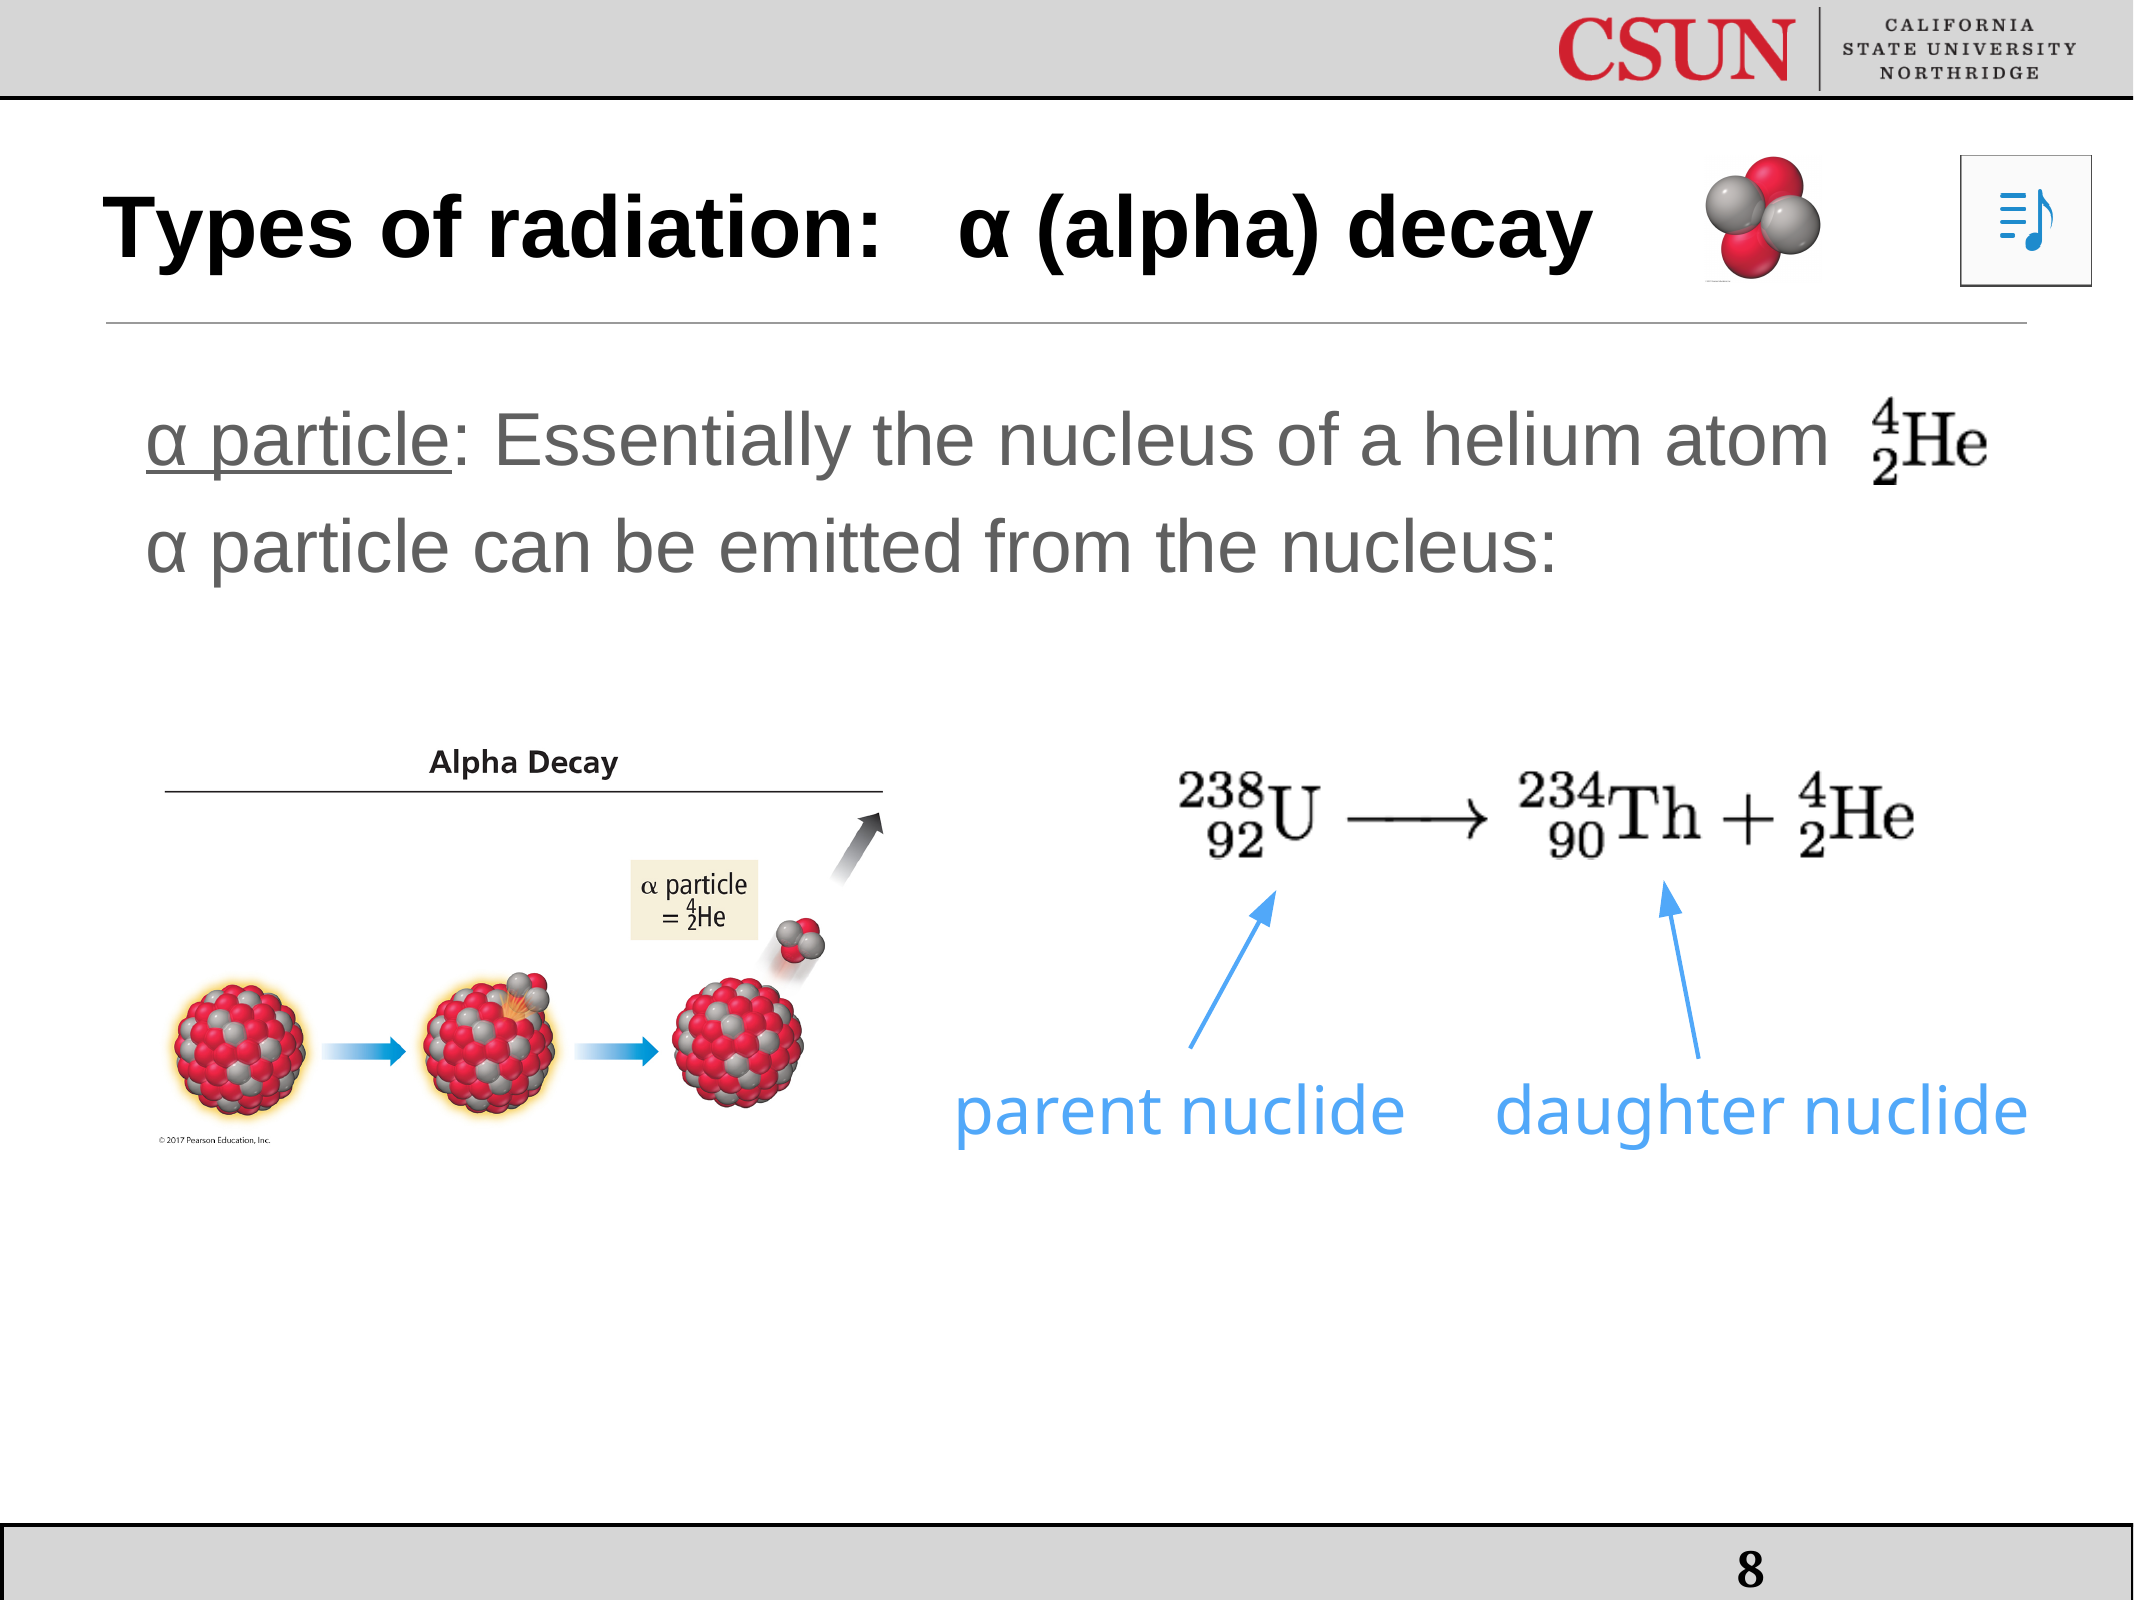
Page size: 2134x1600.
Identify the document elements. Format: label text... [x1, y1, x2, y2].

text_box [1959, 154, 2093, 288]
text_box daughter nuclide [1486, 1059, 2040, 1157]
picture [1872, 396, 1989, 485]
picture [1559, 7, 2076, 91]
picture [1704, 155, 1822, 284]
list α particle: Essentially the nucleus of a helium atom α particle can be emitted from the nucleus: [93, 382, 2040, 645]
picture [153, 743, 889, 1148]
text_box parent nuclide [945, 1059, 1416, 1157]
picture [1179, 770, 1916, 860]
title Types of radiation: α (alpha) decay [93, 104, 2040, 284]
